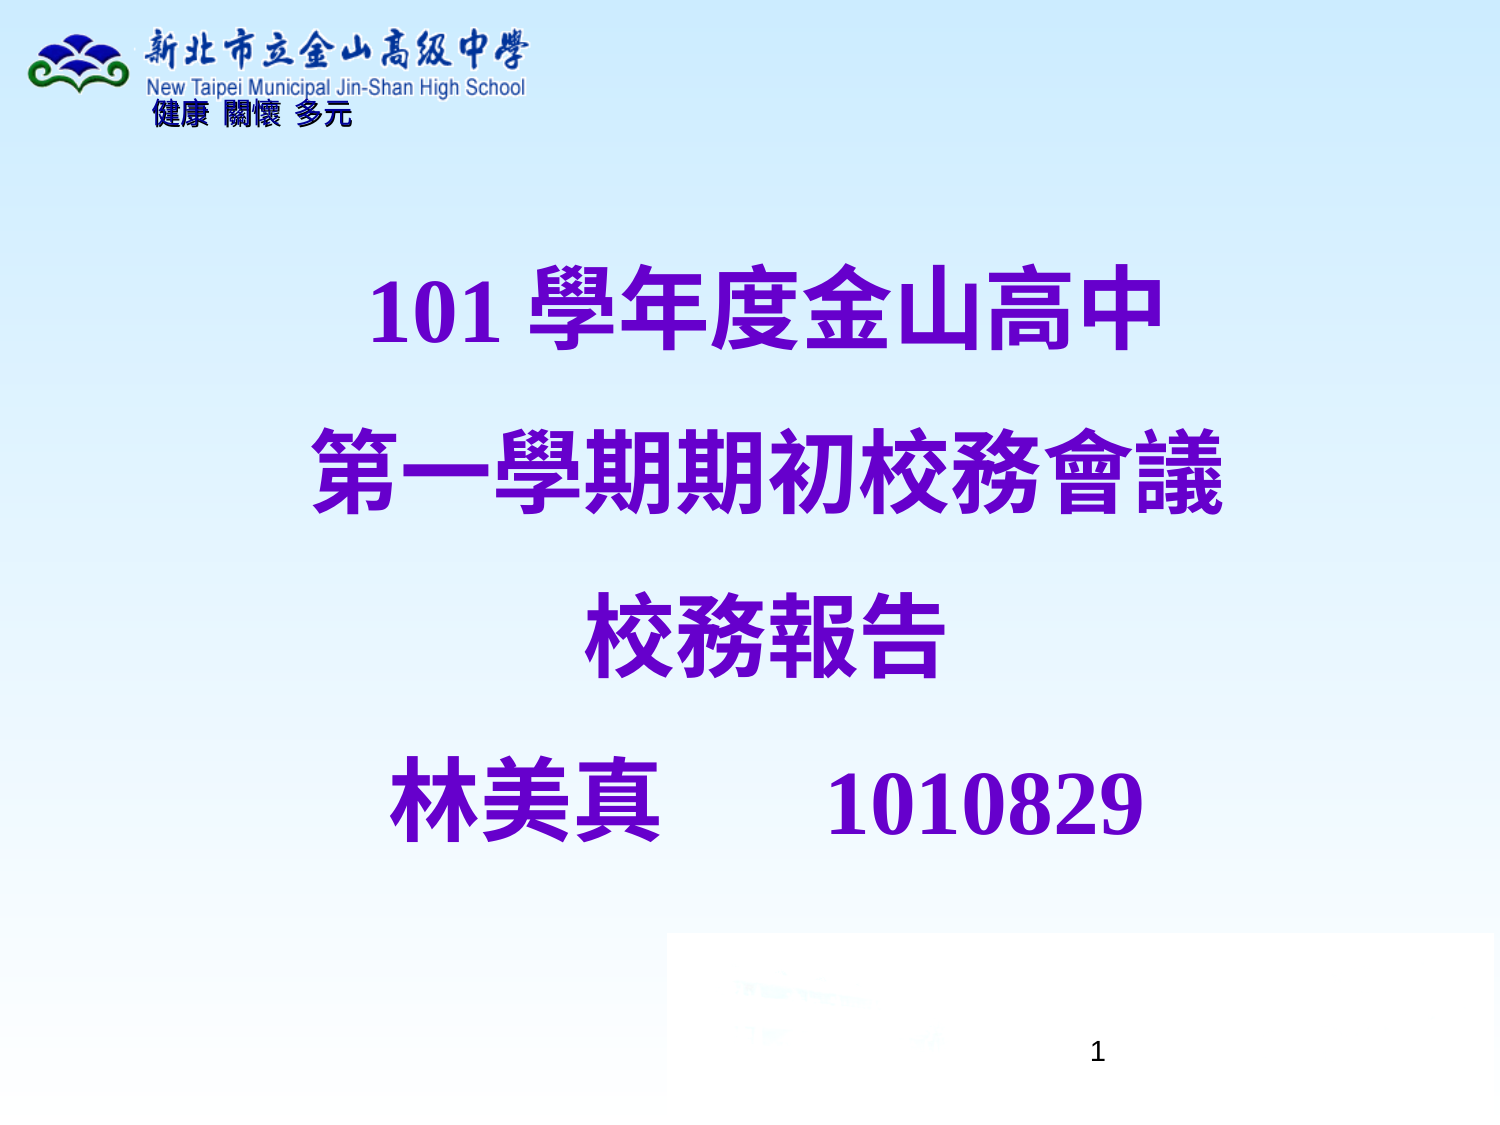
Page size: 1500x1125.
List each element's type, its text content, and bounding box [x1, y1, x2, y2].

text_box 101學年度金山高中 第一學期期初校務會議 校務報告 林美真 1010829 [206, 243, 1329, 864]
text_box [1074, 1024, 1426, 1103]
